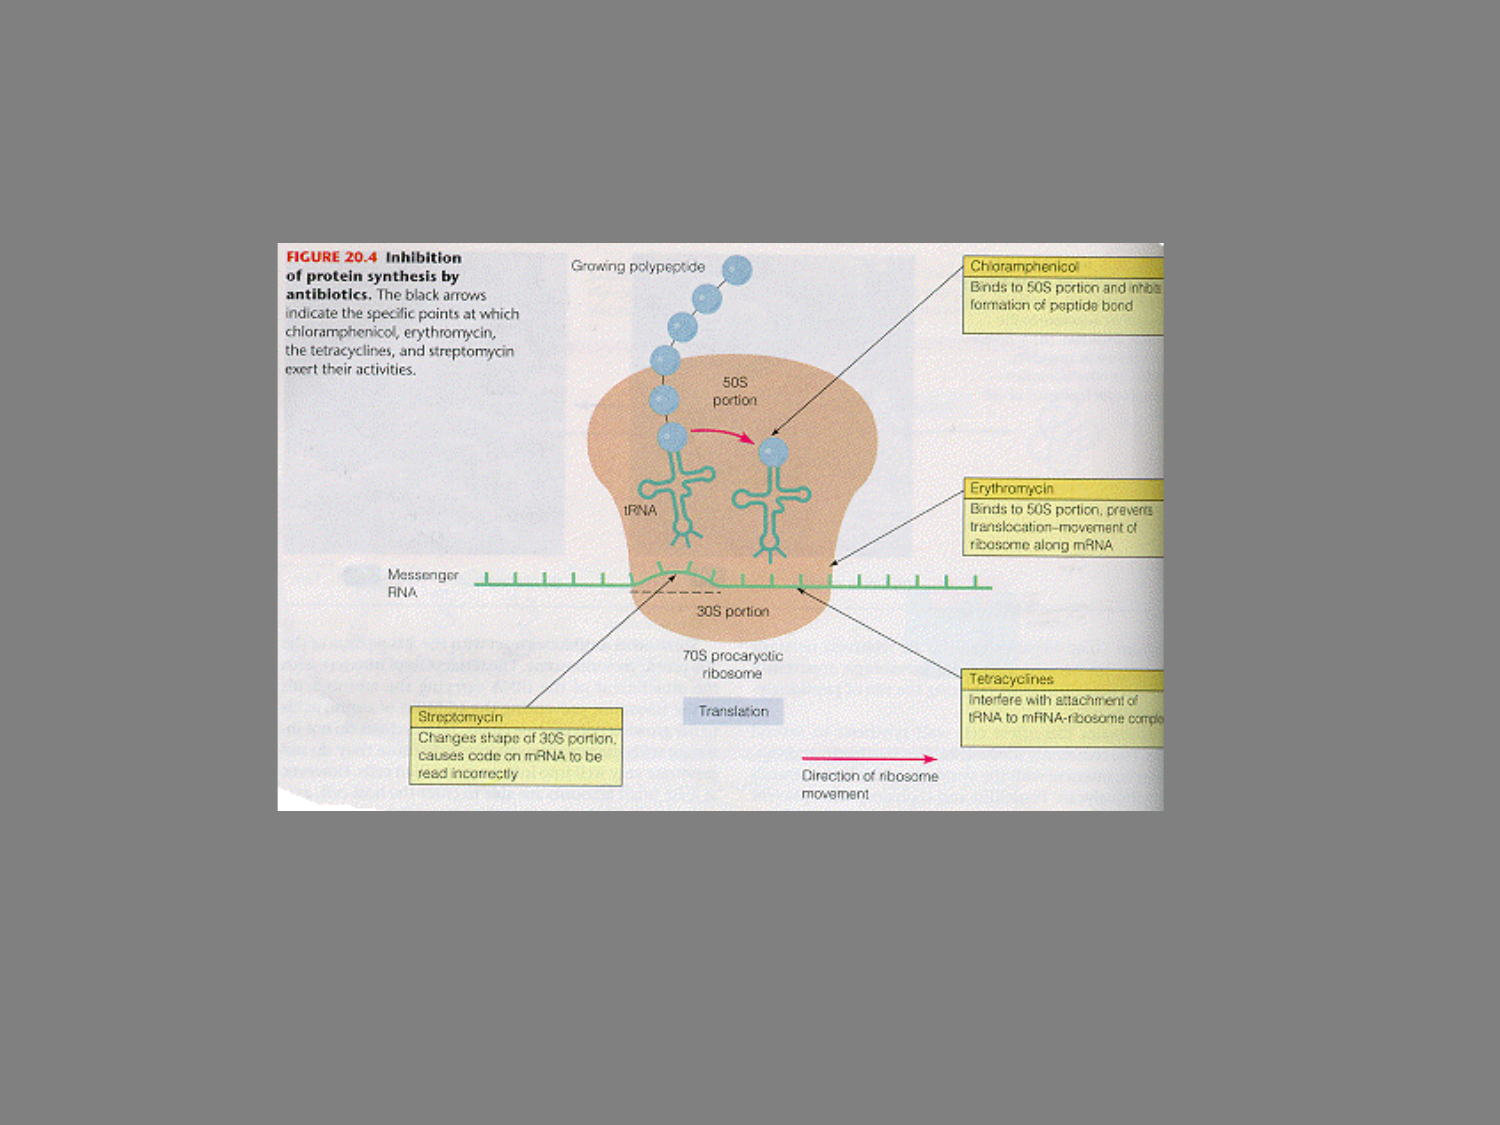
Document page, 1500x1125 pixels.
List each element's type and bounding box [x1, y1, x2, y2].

picture [277, 243, 1164, 811]
